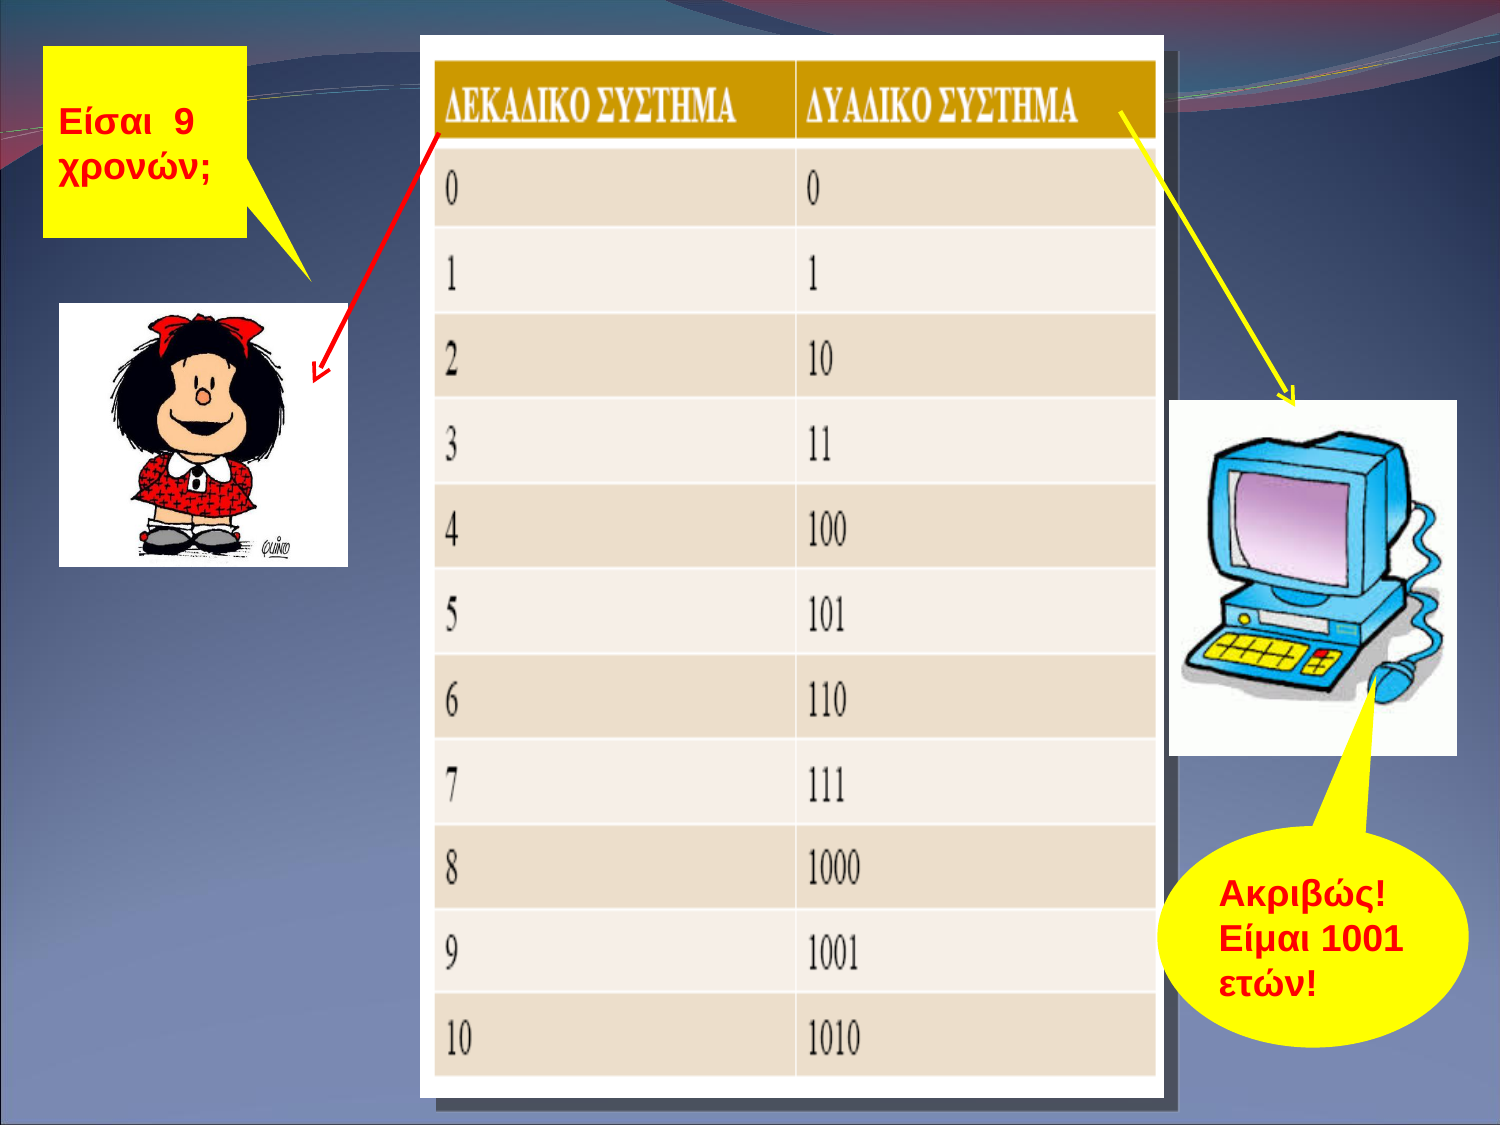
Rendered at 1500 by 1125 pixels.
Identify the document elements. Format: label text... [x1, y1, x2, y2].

text_box Είσαι 9 χρονών; [43, 46, 312, 282]
text_box Ακριβώς! Είμαι 1001 ετών! [1157, 674, 1469, 1048]
picture [0, 0, 1500, 1125]
